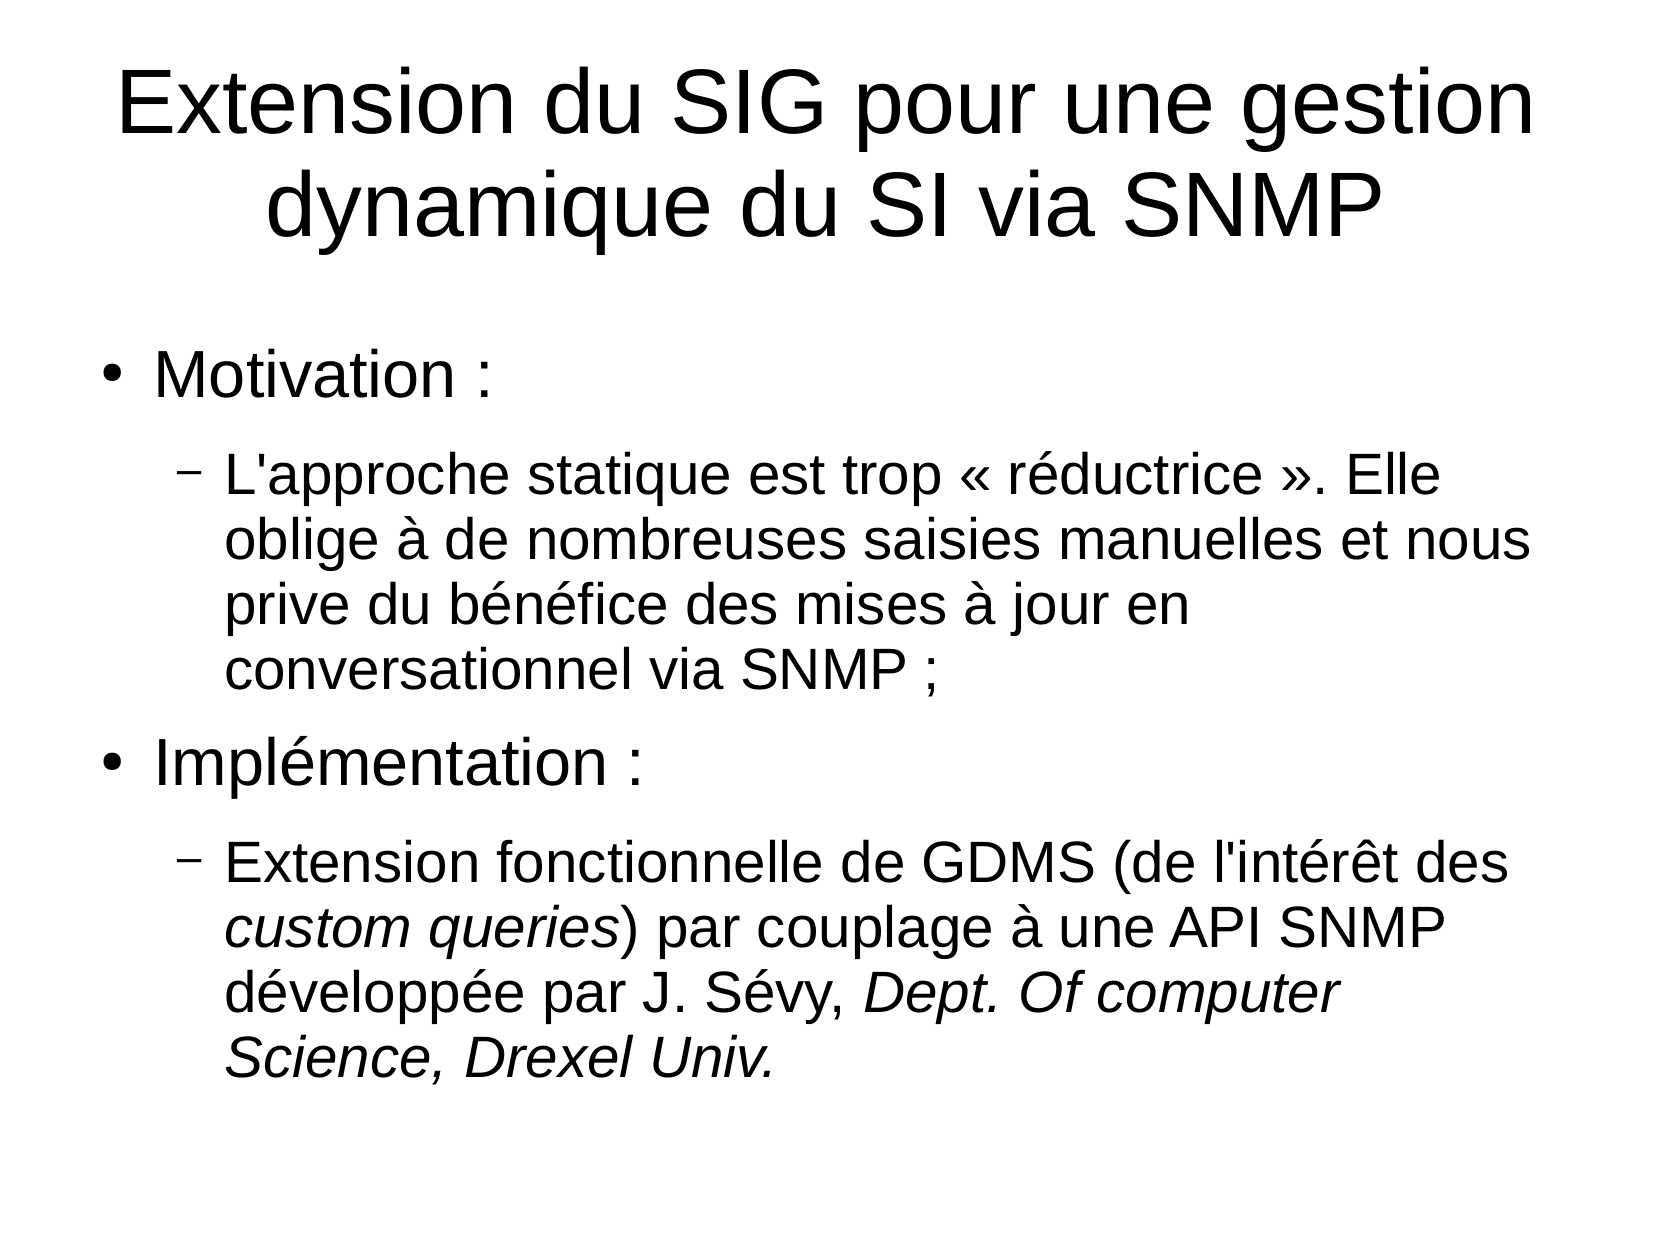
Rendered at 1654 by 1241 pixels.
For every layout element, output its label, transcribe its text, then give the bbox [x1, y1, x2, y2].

list Motivation : L'approche statique est trop « réductrice ». Elle oblige à de nombreuses saisies manuelles et nous prive du bénéfice des mises à jour en conversationnel via SNMP ; Implémentation : Extension fonctionnelle de GDMS (de l'intérêt des custom queries) par couplage à une API SNMP développée par J. Sévy, Dept. Of computer Science, Drexel Univ. [82, 337, 1571, 1142]
title Extension du SIG pour une gestion dynamique du SI via SNMP [82, 49, 1571, 257]
